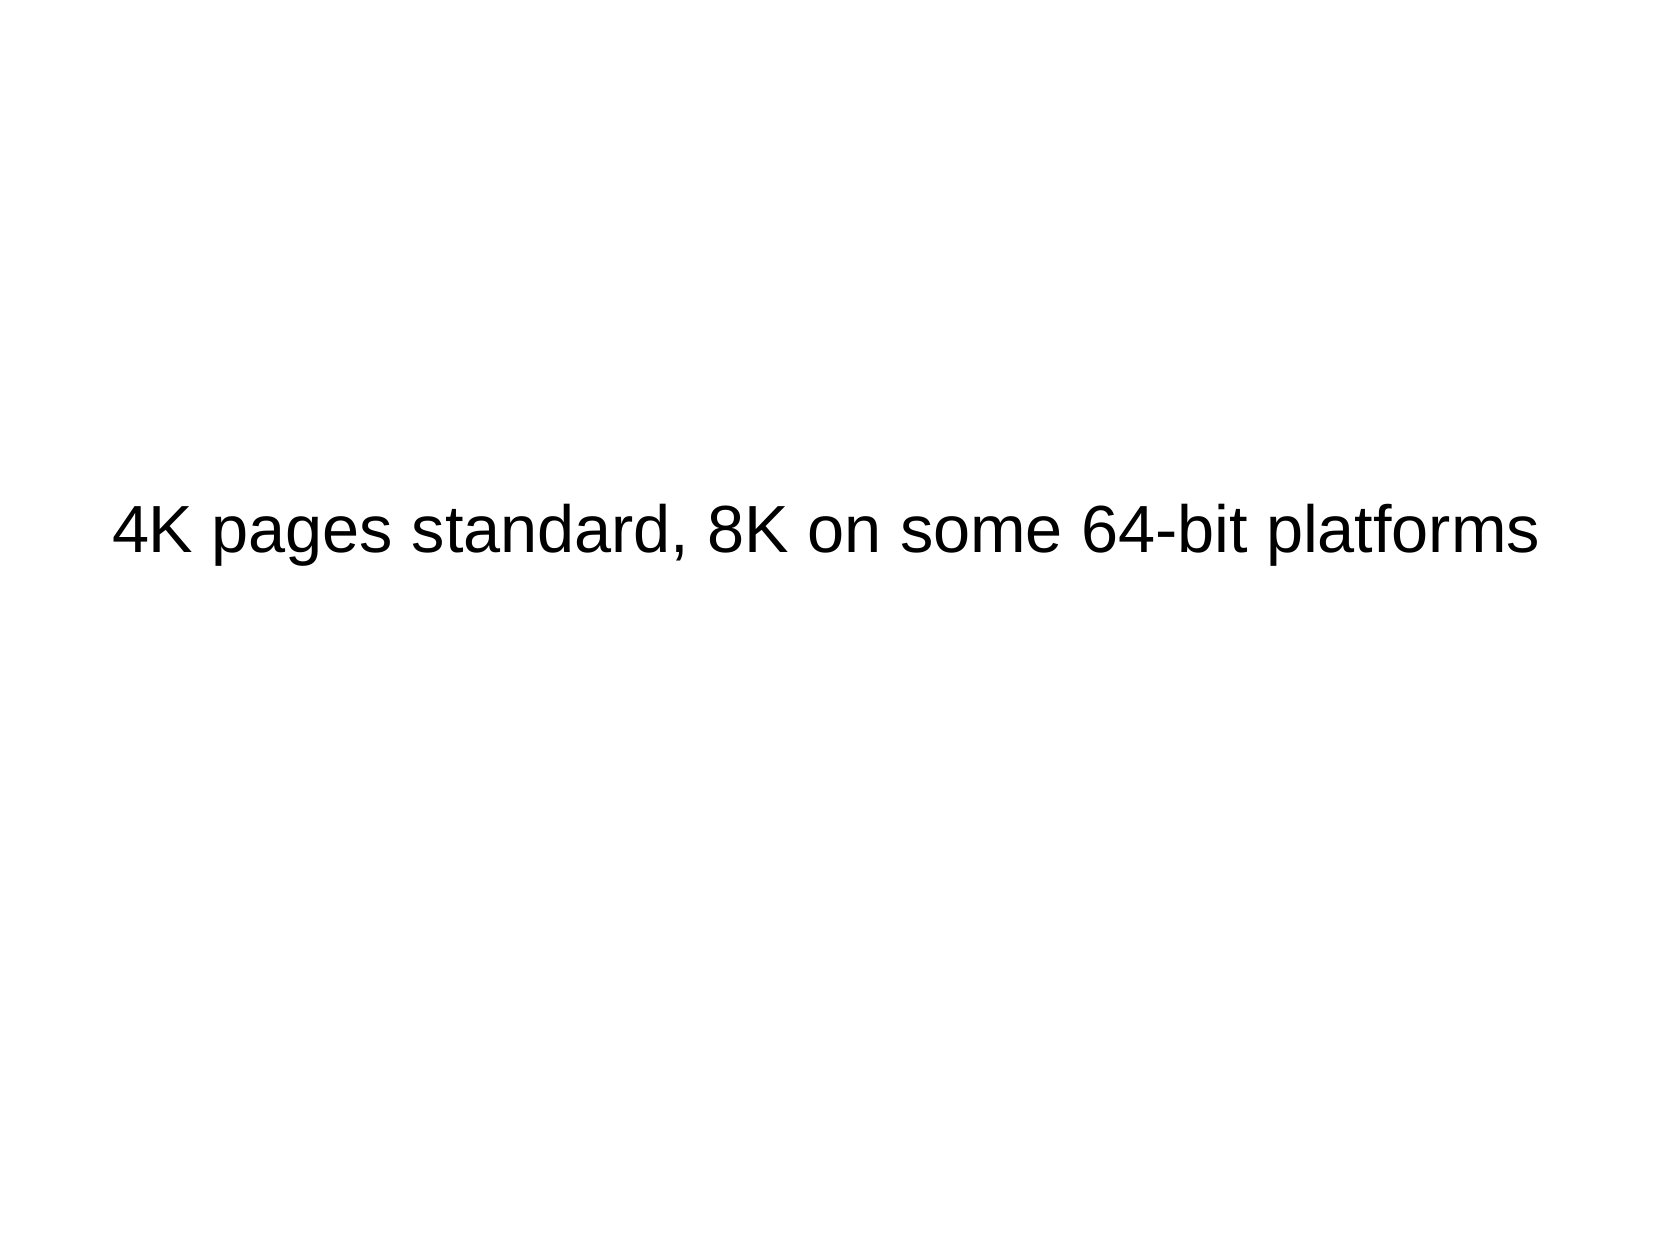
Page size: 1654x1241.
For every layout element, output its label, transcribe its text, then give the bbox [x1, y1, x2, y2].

subtitle 4K pages standard, 8K on some 64-bit platforms [82, 49, 1571, 1010]
